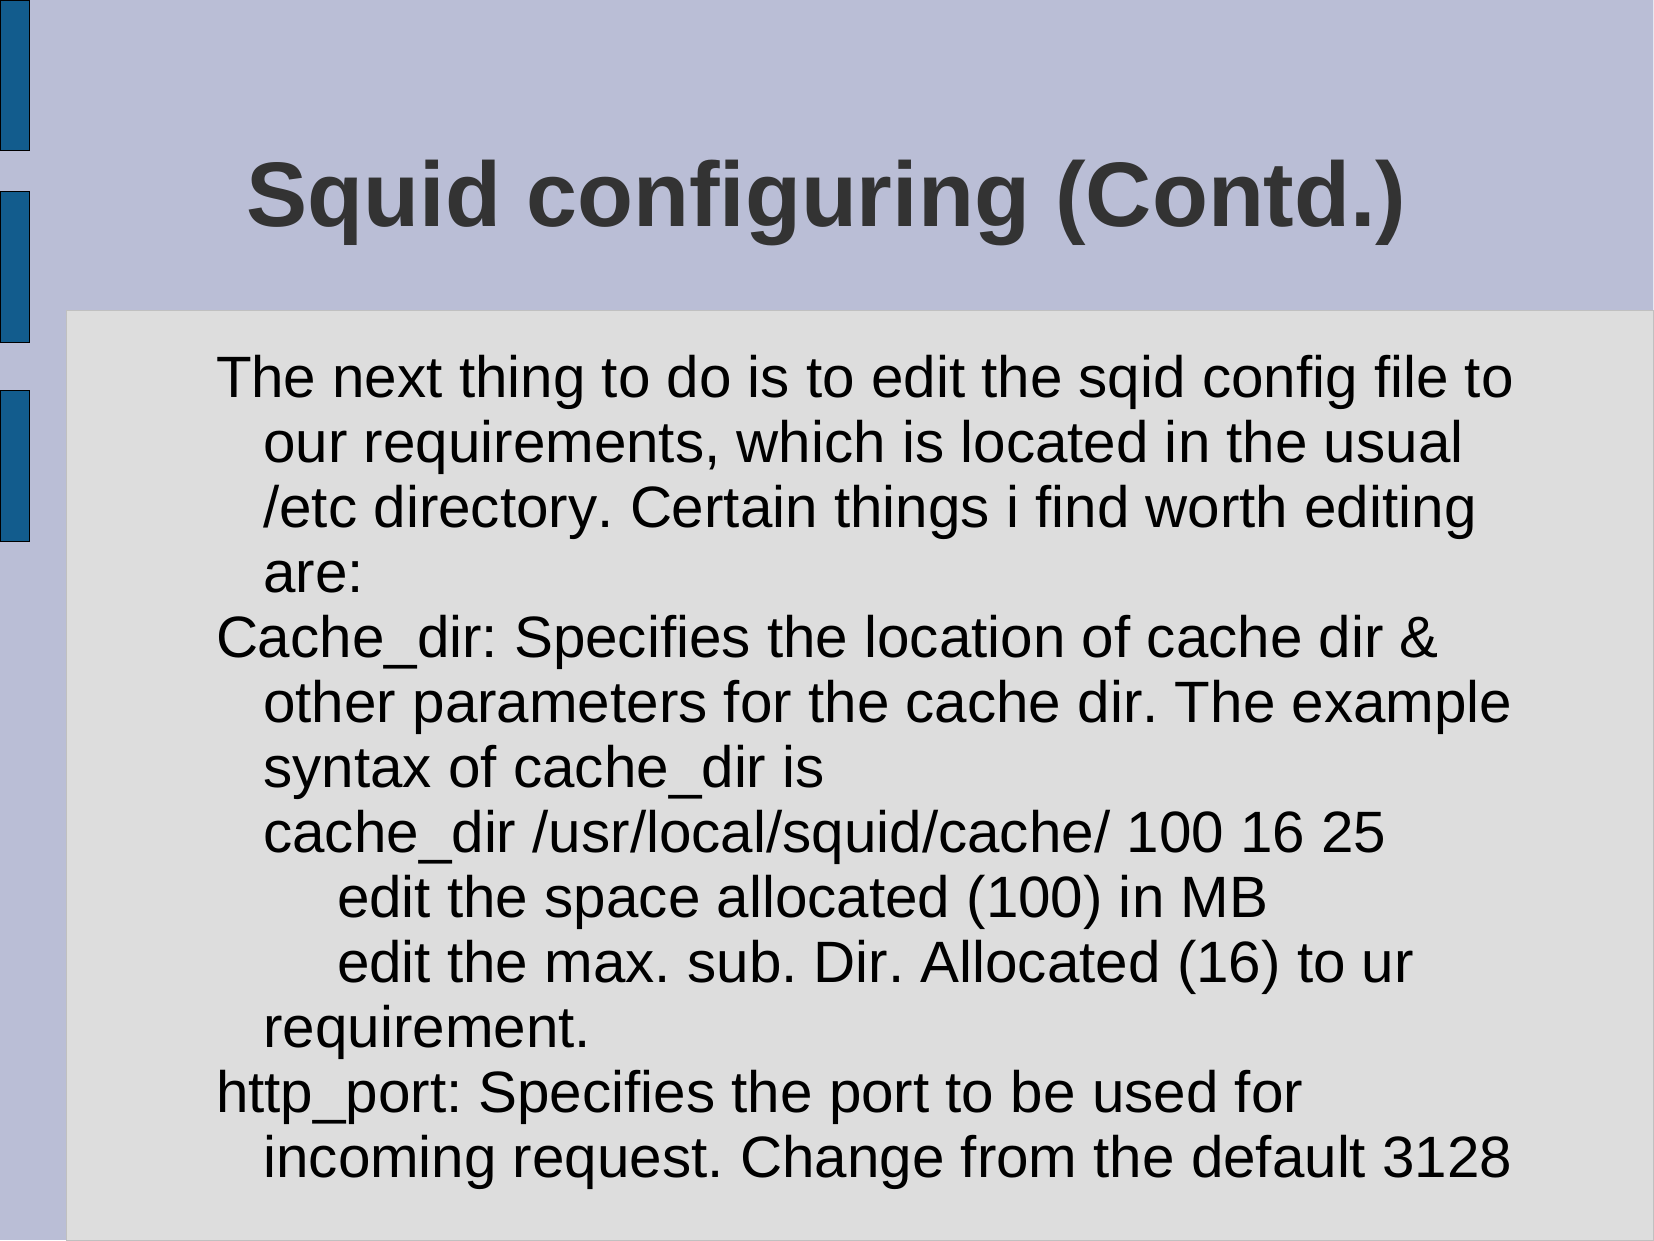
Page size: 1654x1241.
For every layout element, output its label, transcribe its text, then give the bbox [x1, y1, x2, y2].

title Squid configuring (Contd.) [121, 91, 1534, 299]
list The next thing to do is to edit the sqid config file to our requirements, which is located in the usual /etc directory. Certain things i find worth editing are: Cache_dir: Specifies the location of cache dir & other parameters for the cache dir. The example syntax of cache_dir is cache_dir /usr/local/squid/cache/ 100 16 25 edit the space allocated (100) in MB edit the max. sub. Dir. Allocated (16) to ur requirement. http_port: Specifies the port to be used for incoming request. Change from the default 3128 [121, 344, 1534, 1188]
